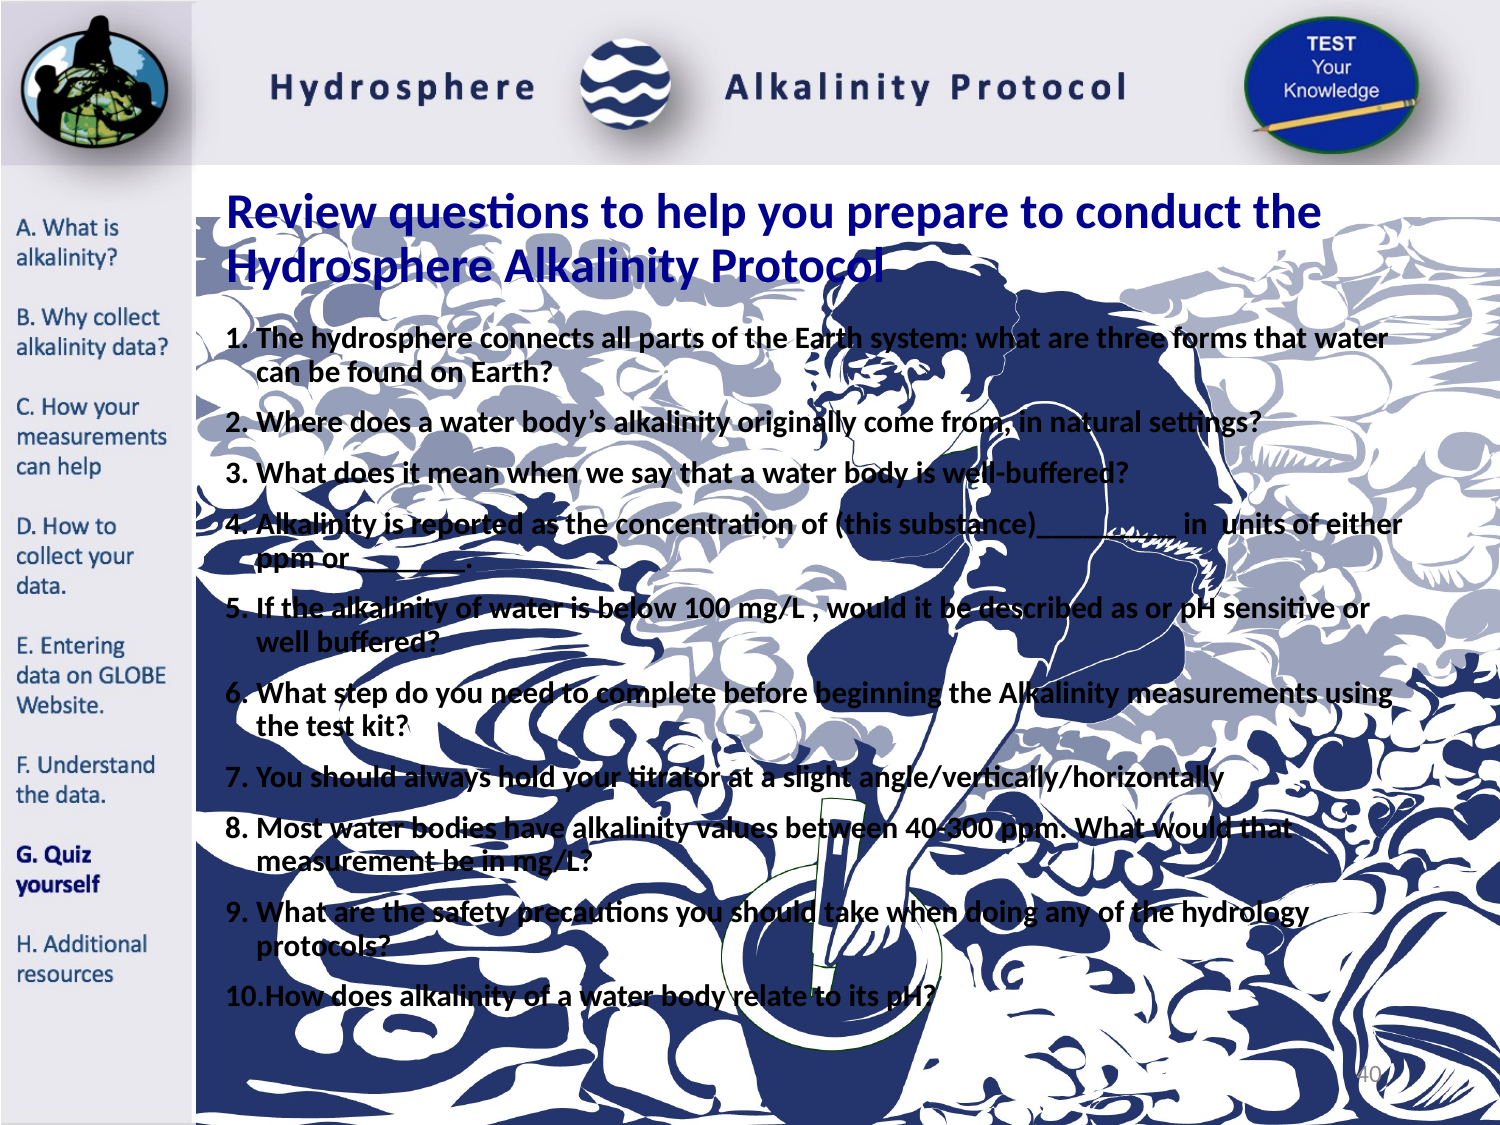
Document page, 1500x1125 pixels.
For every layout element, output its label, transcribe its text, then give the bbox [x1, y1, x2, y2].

picture [1, 0, 1500, 1125]
slide_number <number> [1059, 1042, 1397, 1103]
title Review questions to help you prepare to conduct the Hydrosphere Alkalinity Protocol [211, 130, 1500, 349]
list The hydrosphere connects all parts of the Earth system: what are three forms that water can be found on Earth? Where does a water body’s alkalinity originally come from, in natural settings? What does it mean when we say that a water body is well-buffered? Alkalinity is reported as the concentration of (this substance)_________ in units of either ppm or _______. If the alkalinity of water is below 100 mg/L , would it be described as or pH sensitive or well buffered? What step do you need to complete before beginning the Alkalinity measurements using the test kit? You should always hold your titrator at a slight angle/vertically/horizontally Most water bodies have alkalinity values between 40-300 ppm. What would that measurement be in mg/L? What are the safety precautions you should take when doing any of the hydrology protocols? How does alkalinity of a water body relate to its pH? [210, 314, 1446, 1029]
